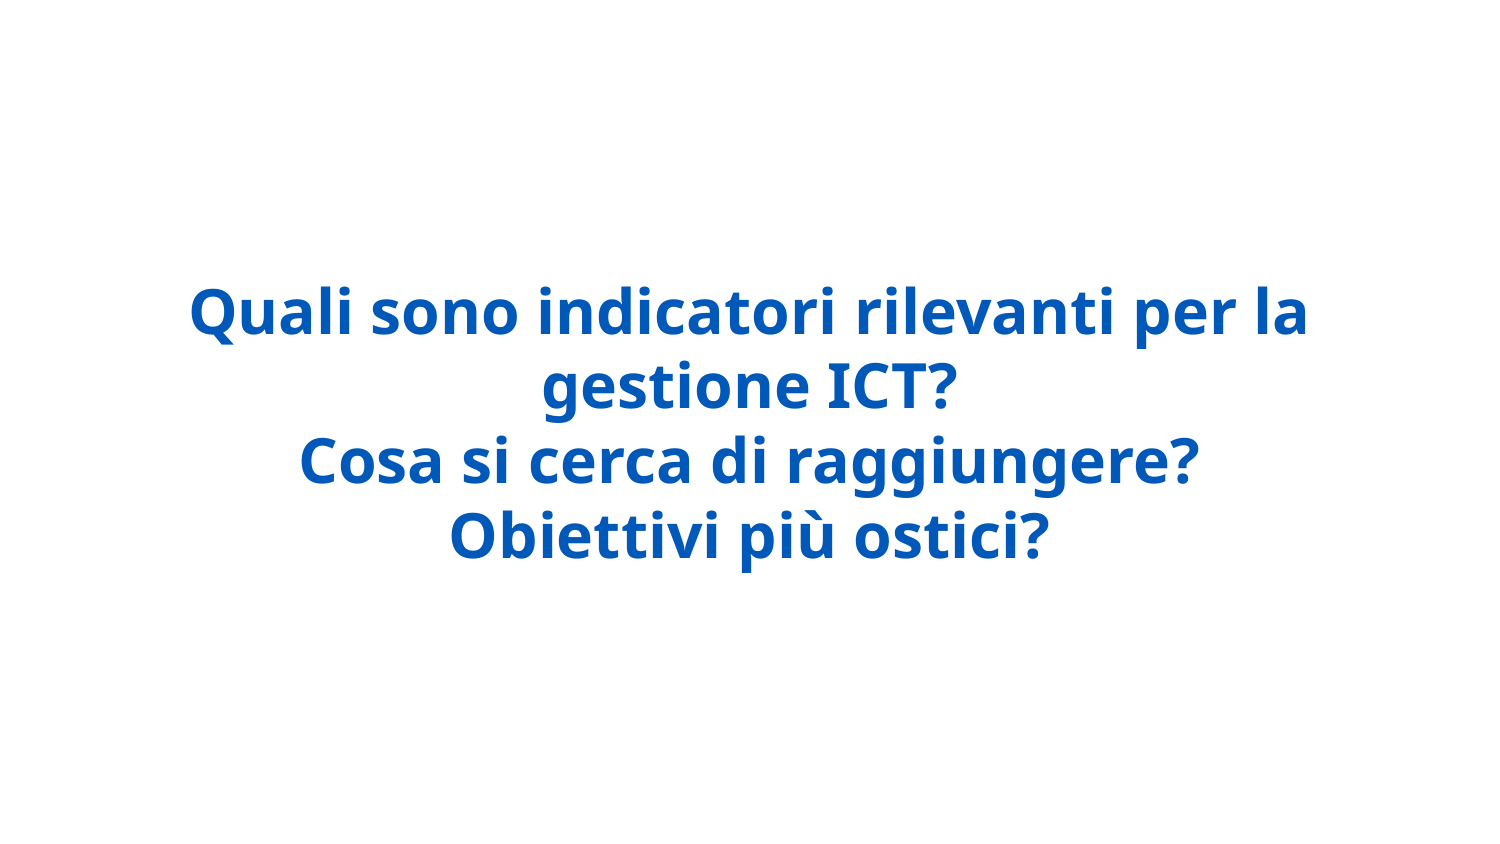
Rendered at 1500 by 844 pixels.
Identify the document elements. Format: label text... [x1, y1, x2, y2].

title Quali sono indicatori rilevanti per la gestione ICT? Cosa si cerca di raggiungere? Obiettivi più ostici? [51, 51, 1449, 792]
